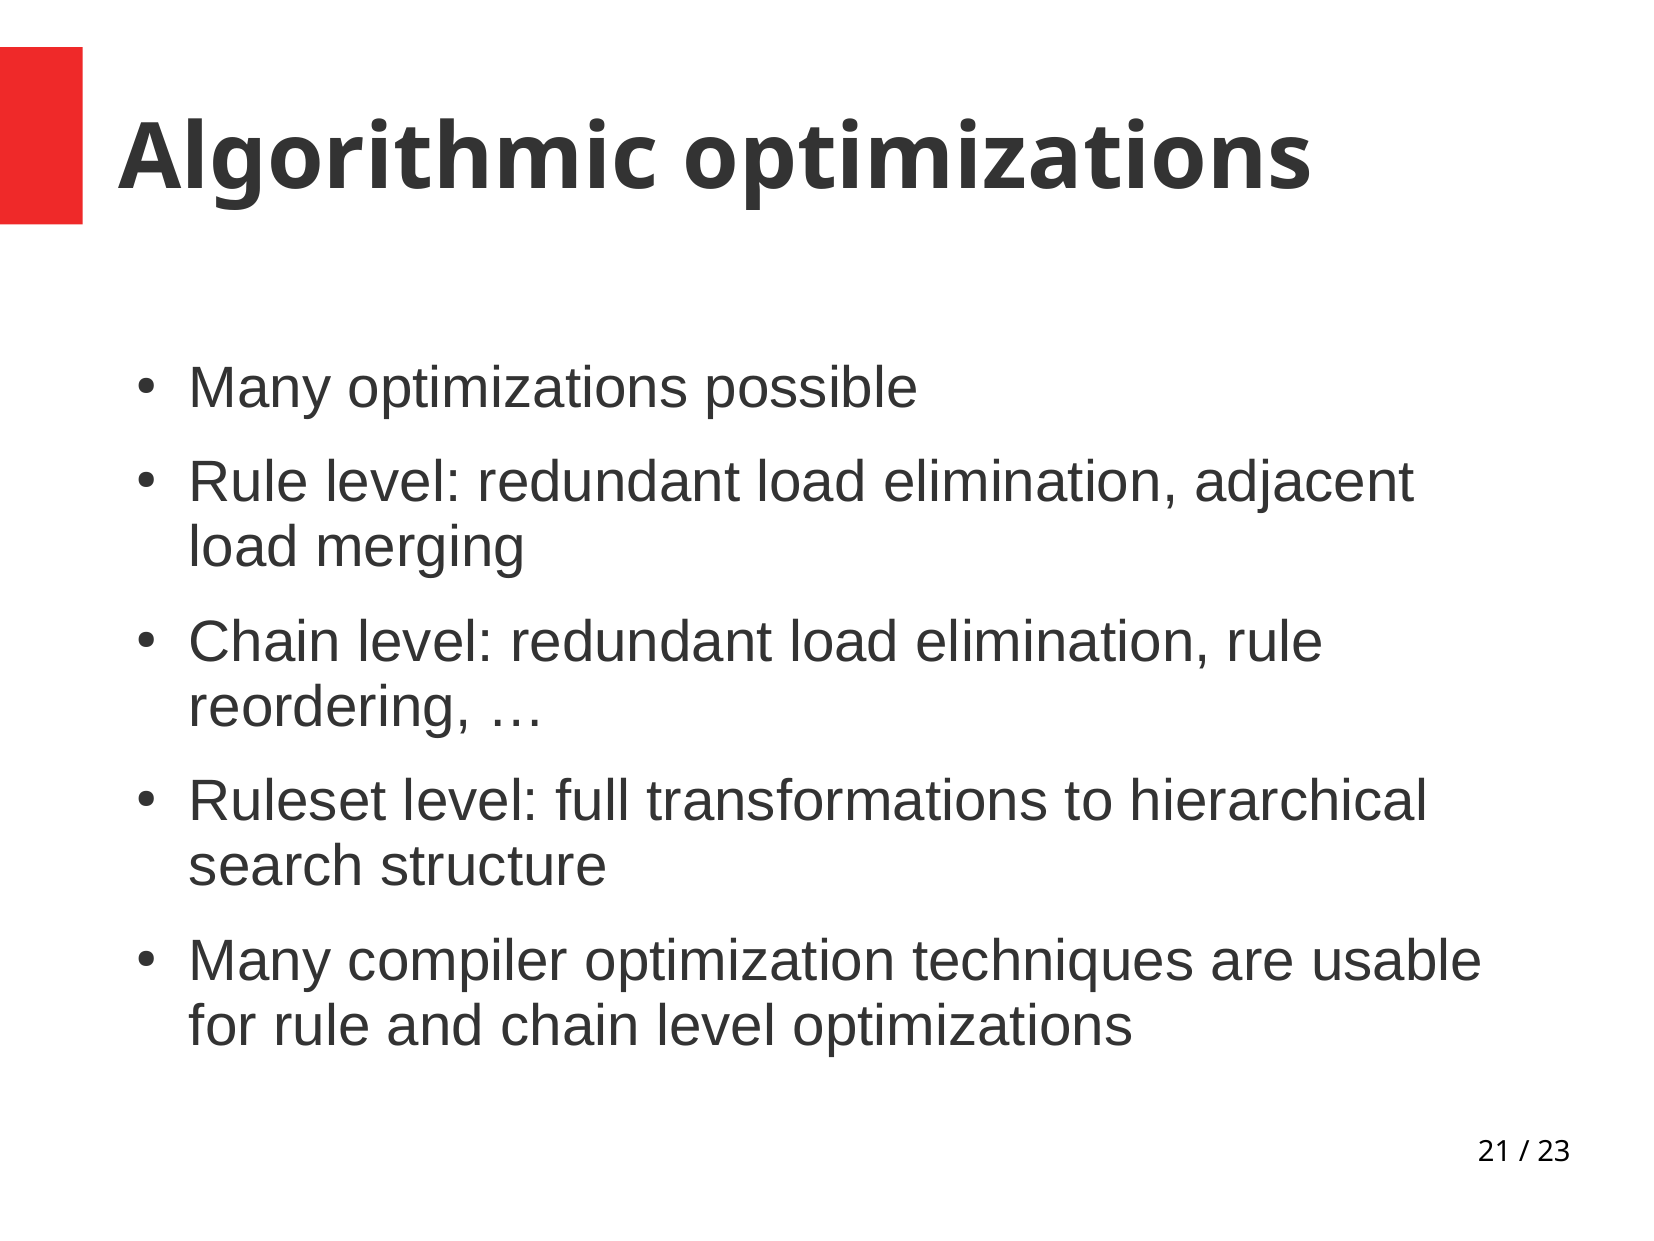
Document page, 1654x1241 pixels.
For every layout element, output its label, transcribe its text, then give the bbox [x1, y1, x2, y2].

list Many optimizations possible Rule level: redundant load elimination, adjacent load merging Chain level: redundant load elimination, rule reordering, … Ruleset level: full transformations to hierarchical search structure Many compiler optimization techniques are usable for rule and chain level optimizations [118, 354, 1536, 1074]
title Algorithmic optimizations [118, 49, 1571, 257]
